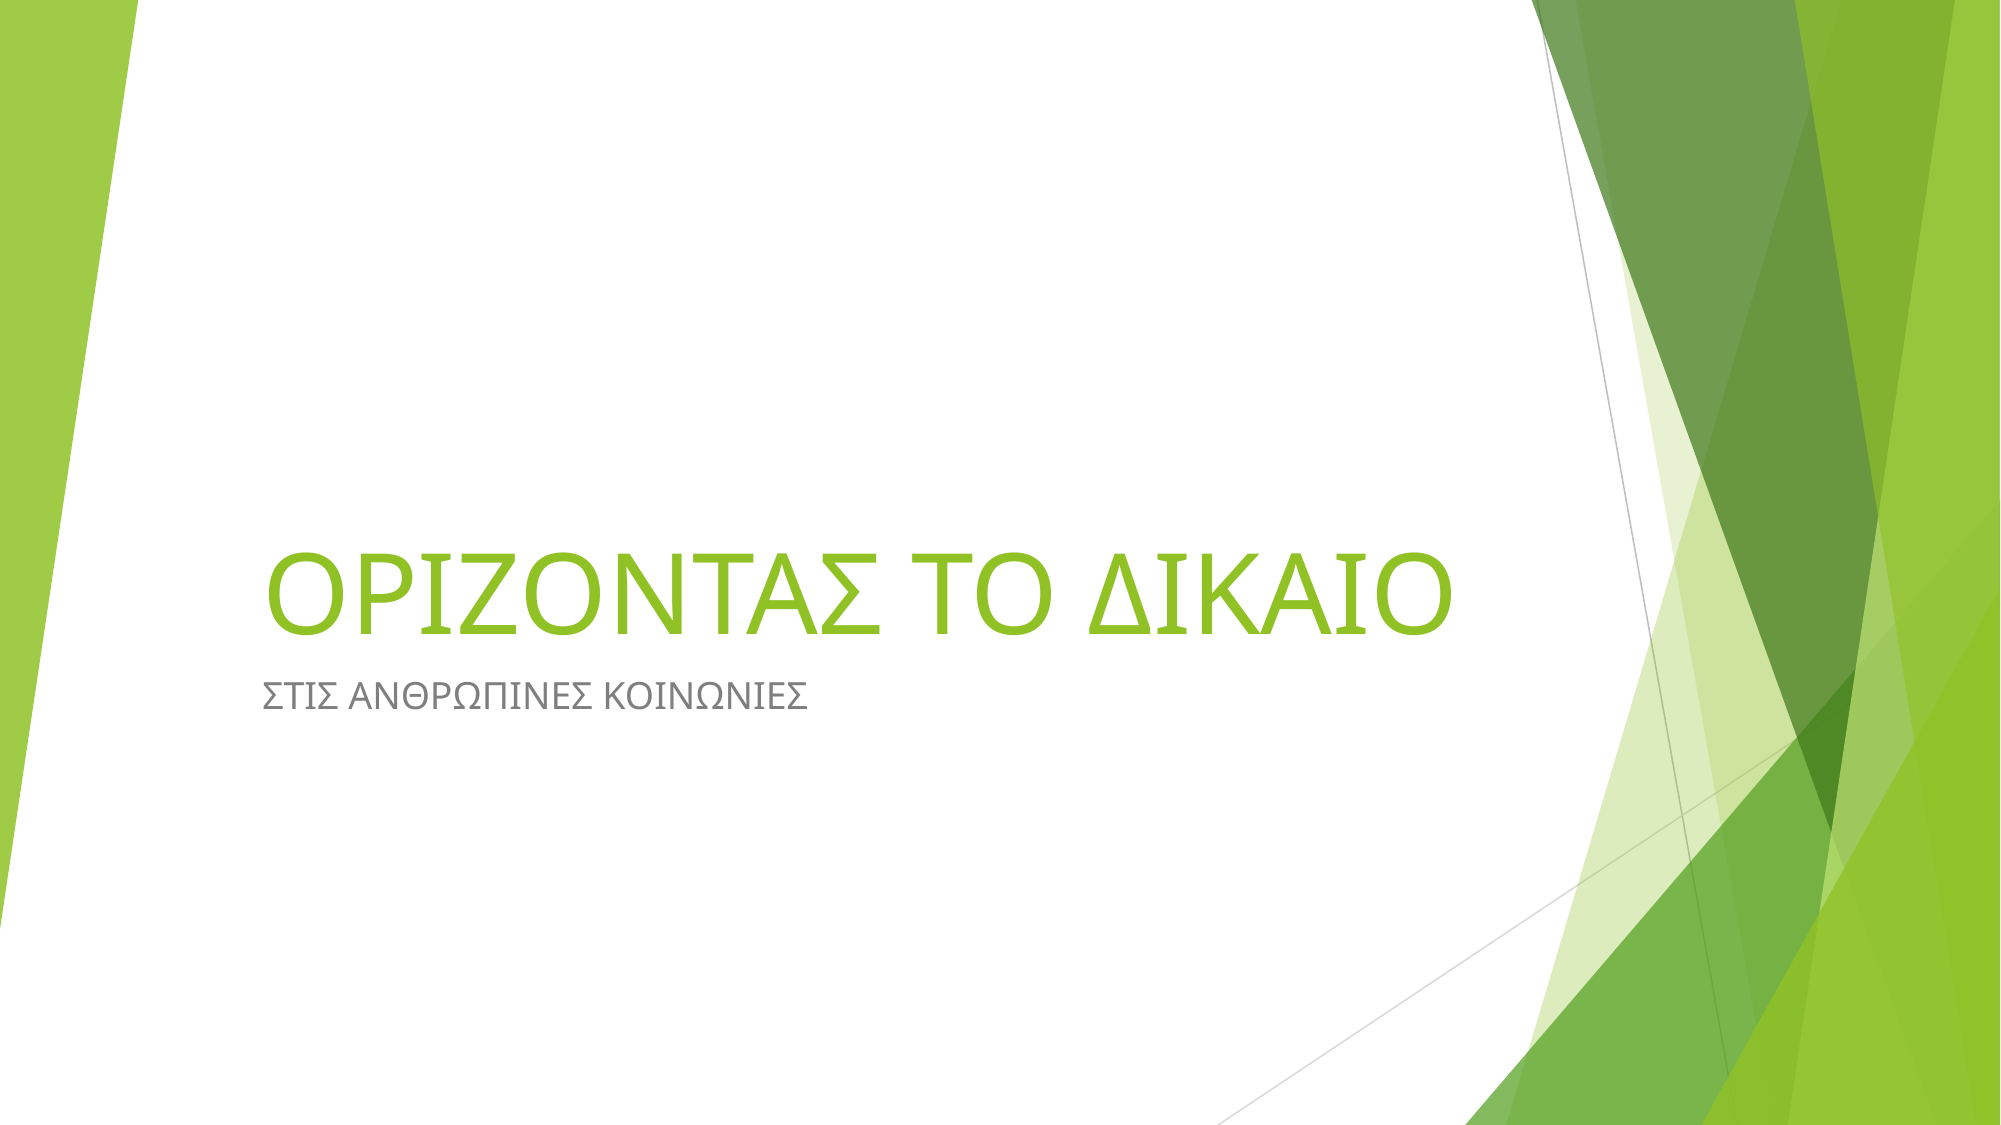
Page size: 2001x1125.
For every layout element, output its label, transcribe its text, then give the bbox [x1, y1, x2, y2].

title ΟΡΙΖΟΝΤΑΣ ΤΟ ΔΙΚΑΙΟ [247, 394, 1522, 664]
subtitle ΣΤΙΣ ΑΝΘΡΩΠΙΝΕΣ ΚΟΙΝΩΝΙΕΣ [247, 664, 1522, 845]
